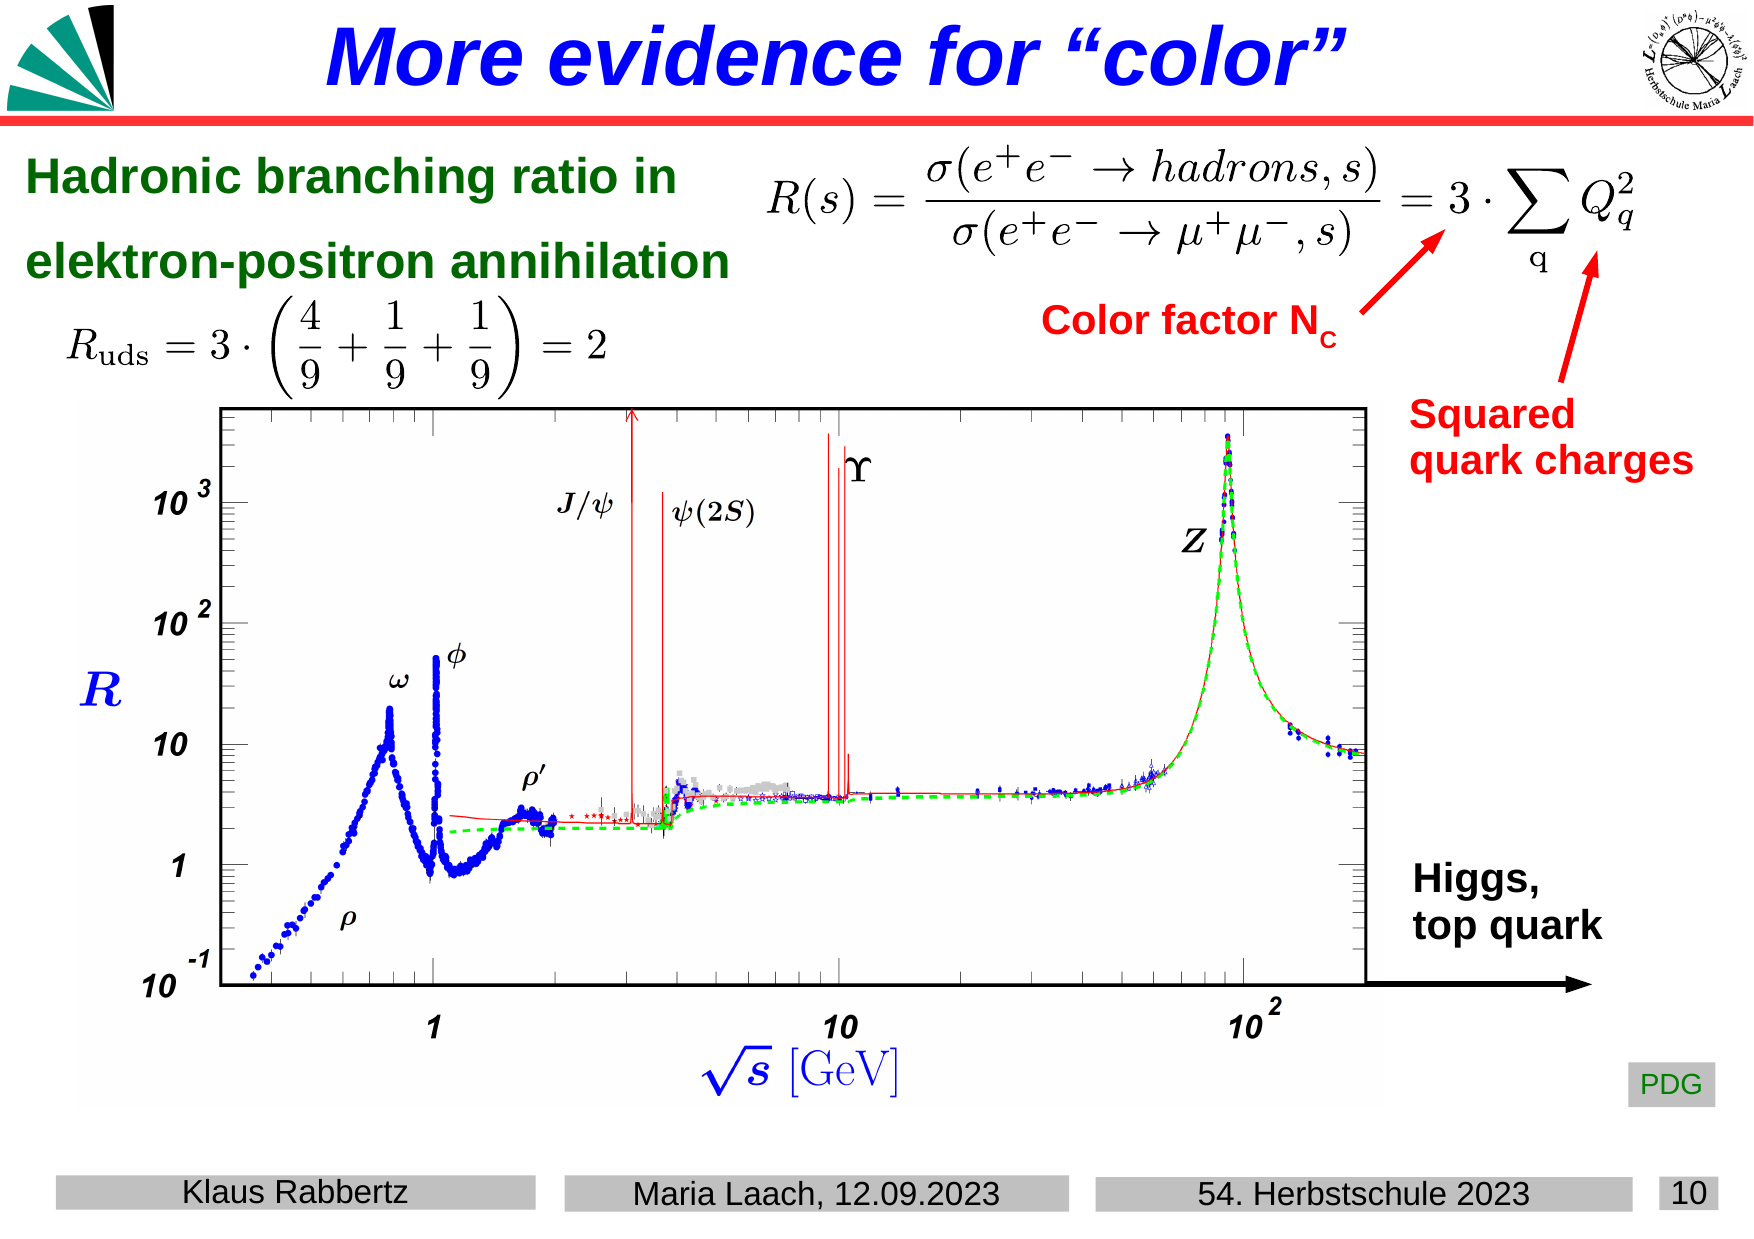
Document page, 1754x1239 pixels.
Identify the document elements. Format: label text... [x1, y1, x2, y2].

picture [1643, 10, 1747, 110]
picture [7, 5, 114, 112]
picture [64, 295, 608, 400]
title More evidence for “color” [129, 0, 1545, 114]
text_box Squared quark charges [1397, 384, 1730, 490]
text_box Higgs, top quark [1400, 849, 1646, 955]
picture [77, 401, 1385, 1110]
text_box PDG [1628, 1062, 1716, 1108]
list Hadronic branching ratio in elektron-positron annihilation [25, 147, 744, 290]
picture [762, 142, 1637, 275]
text_box Color factor NC [1029, 291, 1362, 367]
